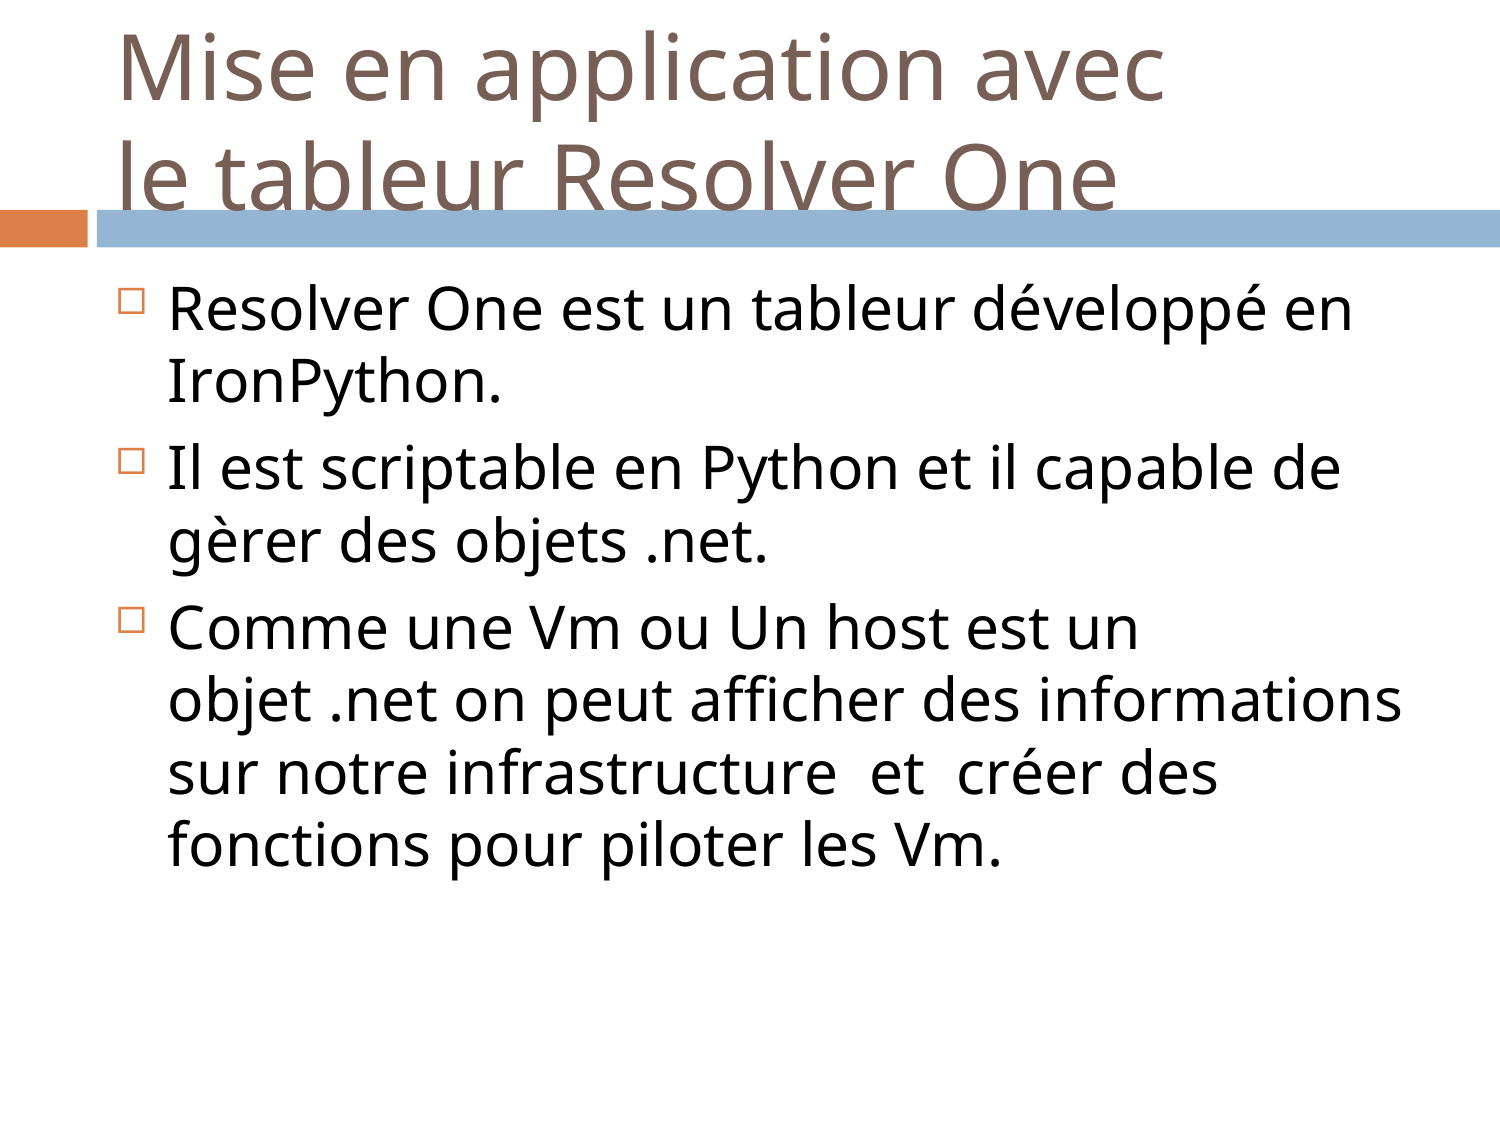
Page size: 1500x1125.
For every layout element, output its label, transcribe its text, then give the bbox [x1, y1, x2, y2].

list Resolver One est un tableur développé en IronPython. Il est scriptable en Python et il capable de gèrer des objets .net. Comme une Vm ou Un host est un objet .net on peut afficher des informations sur notre infrastructure et créer des fonctions pour piloter les Vm. [100, 262, 1438, 1001]
title Mise en application avec le tableur Resolver One [100, 1, 1438, 237]
